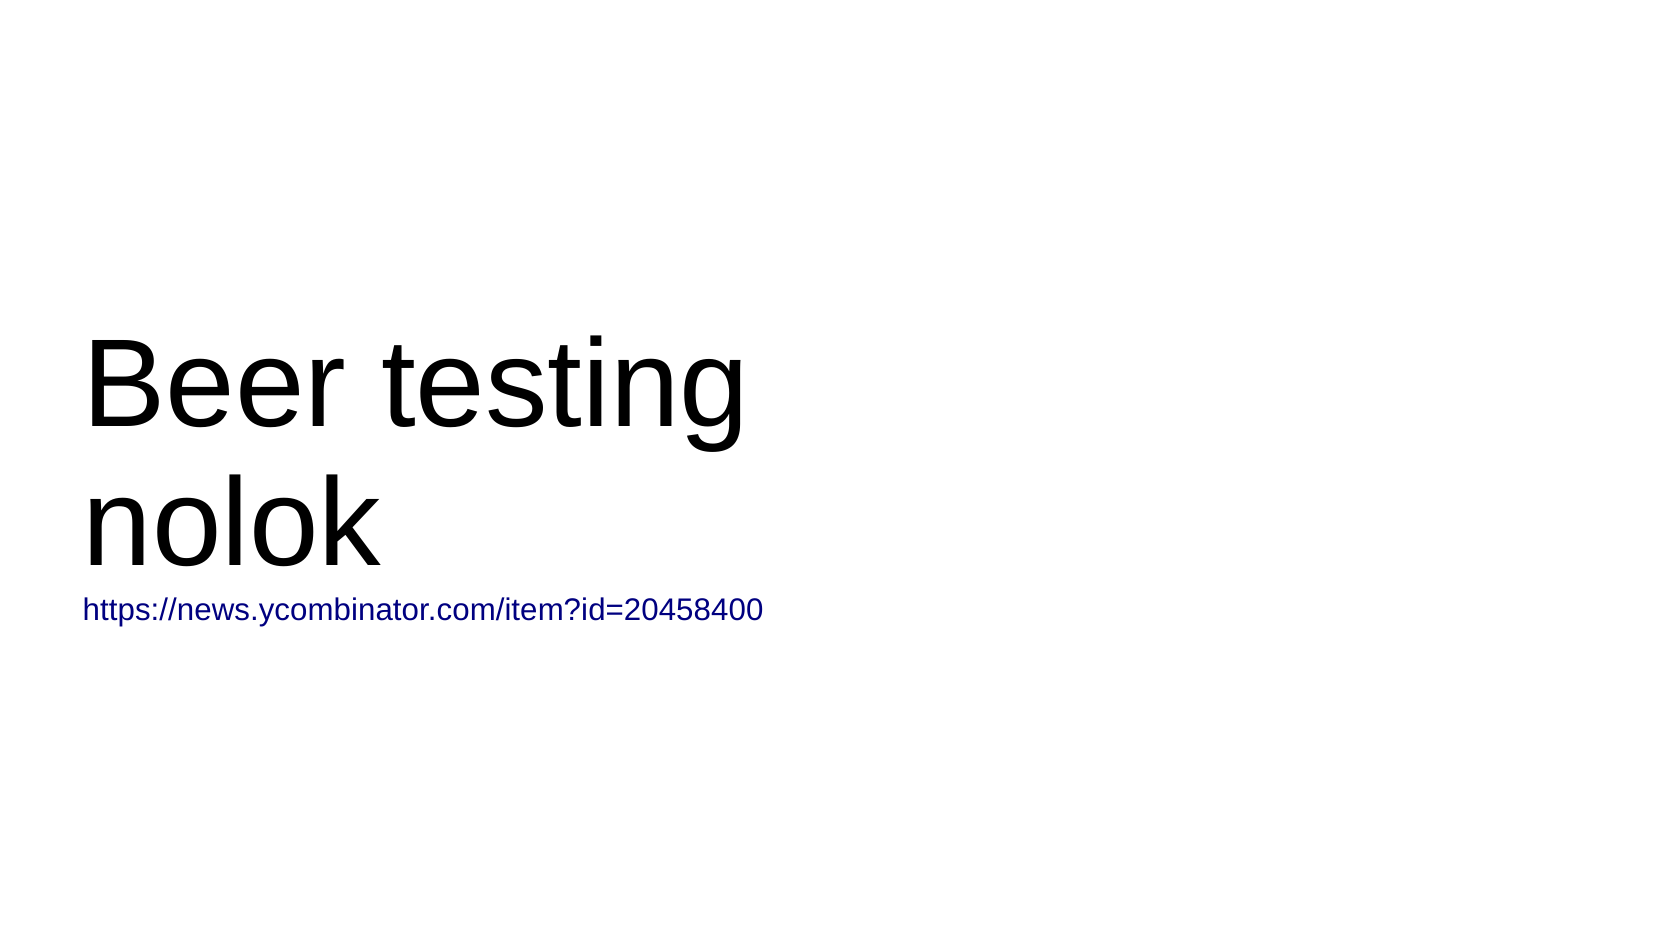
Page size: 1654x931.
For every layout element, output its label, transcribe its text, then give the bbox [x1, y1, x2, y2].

subtitle Beer testing nolok https://news.ycombinator.com/item?id=20458400 [82, 217, 1571, 758]
